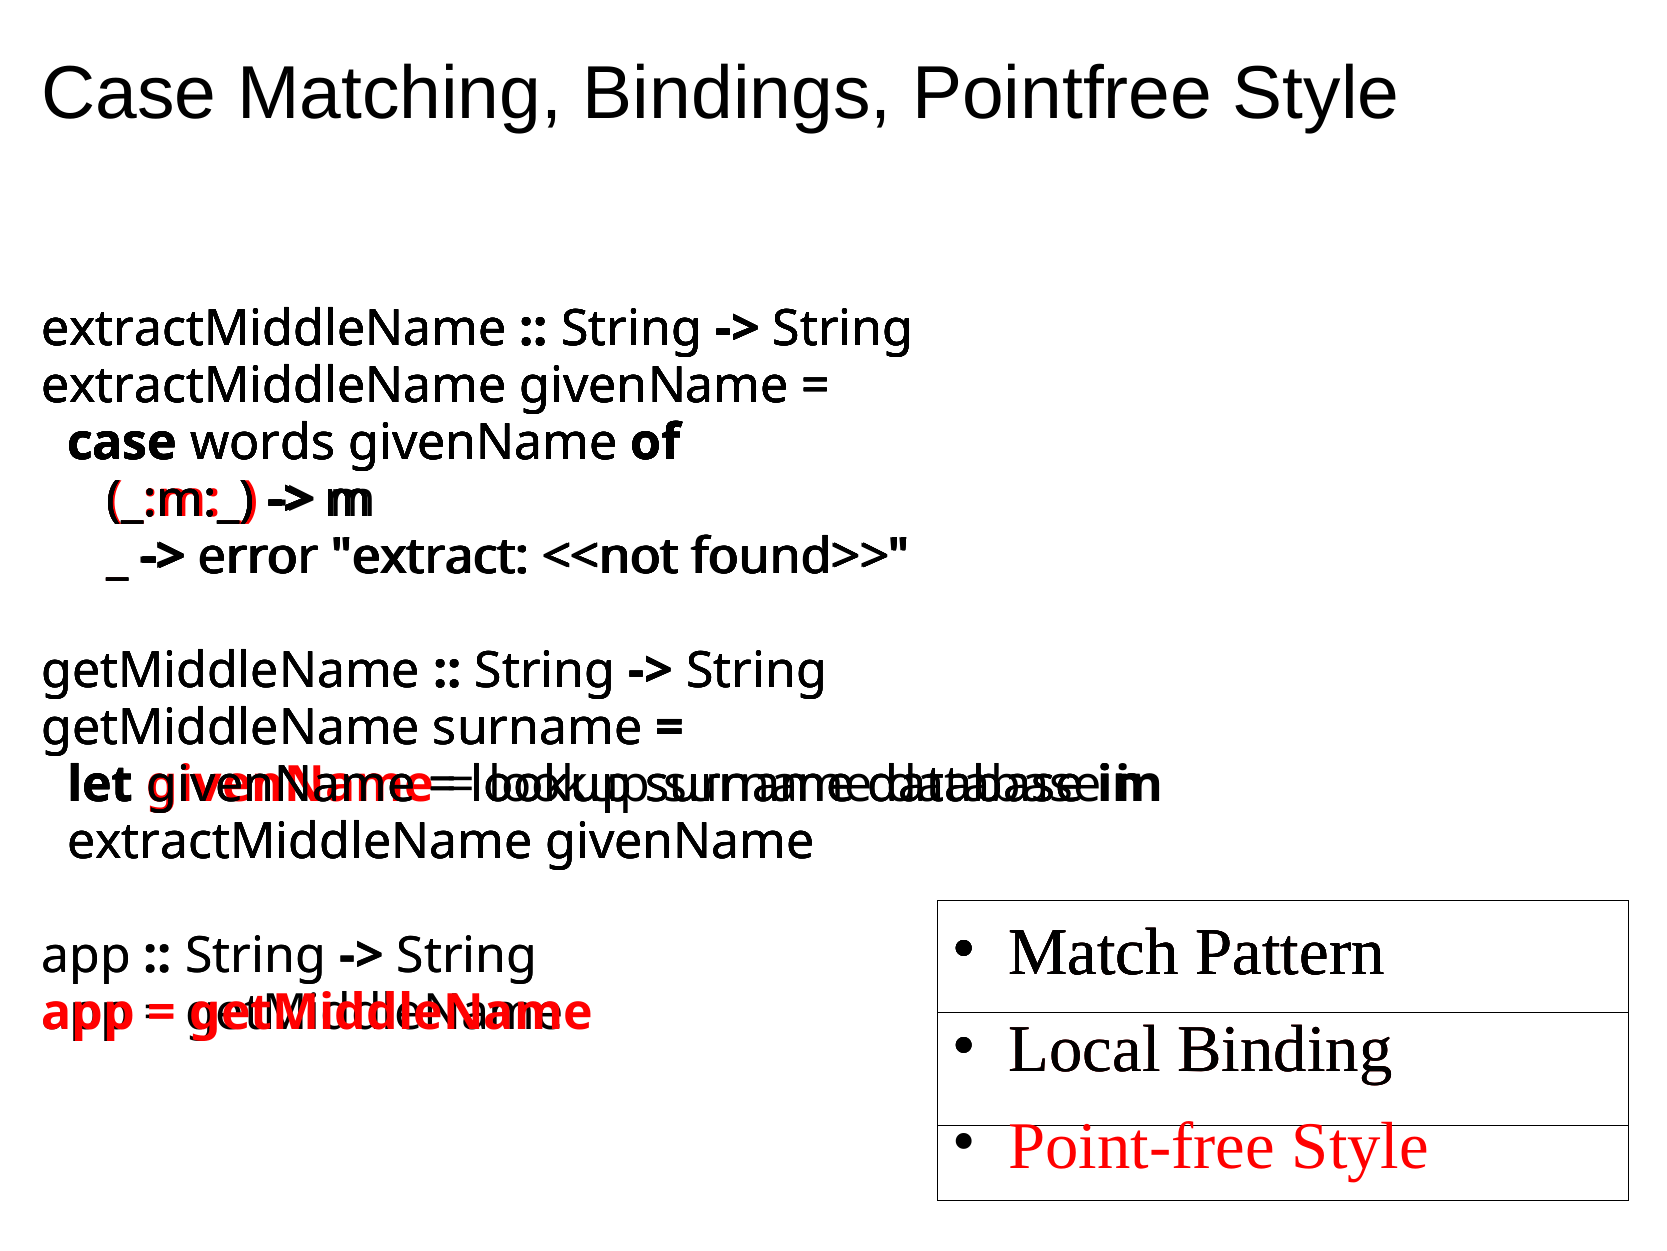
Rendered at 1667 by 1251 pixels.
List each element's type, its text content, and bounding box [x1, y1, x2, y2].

list Match Pattern Local Binding Point-free Style [937, 900, 1629, 1201]
list extractMiddleName :: String -> String extractMiddleName givenName = case words givenName of (_:m:_) -> m _ -> error "extract: <<not found>>" getMiddleName :: String -> String getMiddleName surname = let givenName = lookup surname database in extractMiddleName givenName app :: String -> String app = getMiddleName [41, 299, 1388, 1051]
title Case Matching, Bindings, Pointfree Style [41, 50, 1628, 257]
